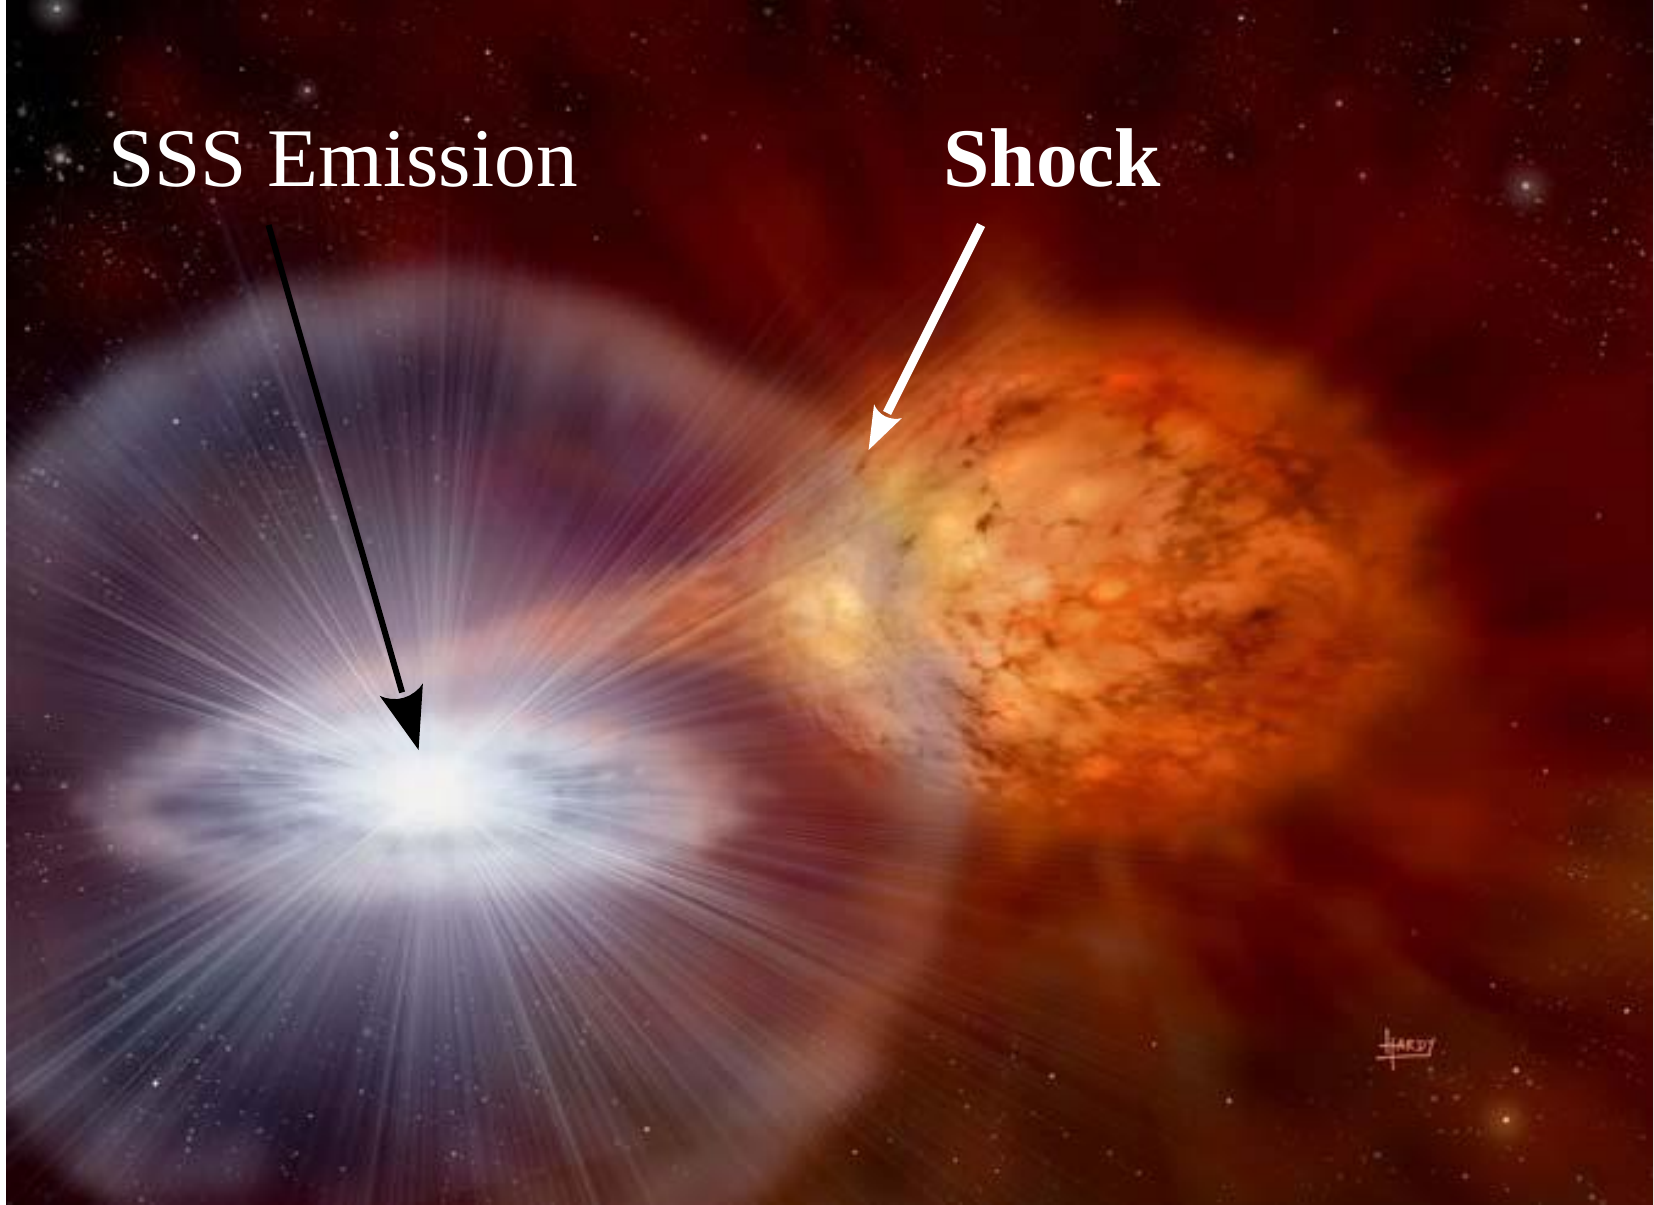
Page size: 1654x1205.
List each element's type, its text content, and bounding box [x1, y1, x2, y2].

picture [6, 0, 1654, 1205]
text_box SSS Emission [108, 112, 579, 228]
text_box Shock [943, 112, 1162, 238]
